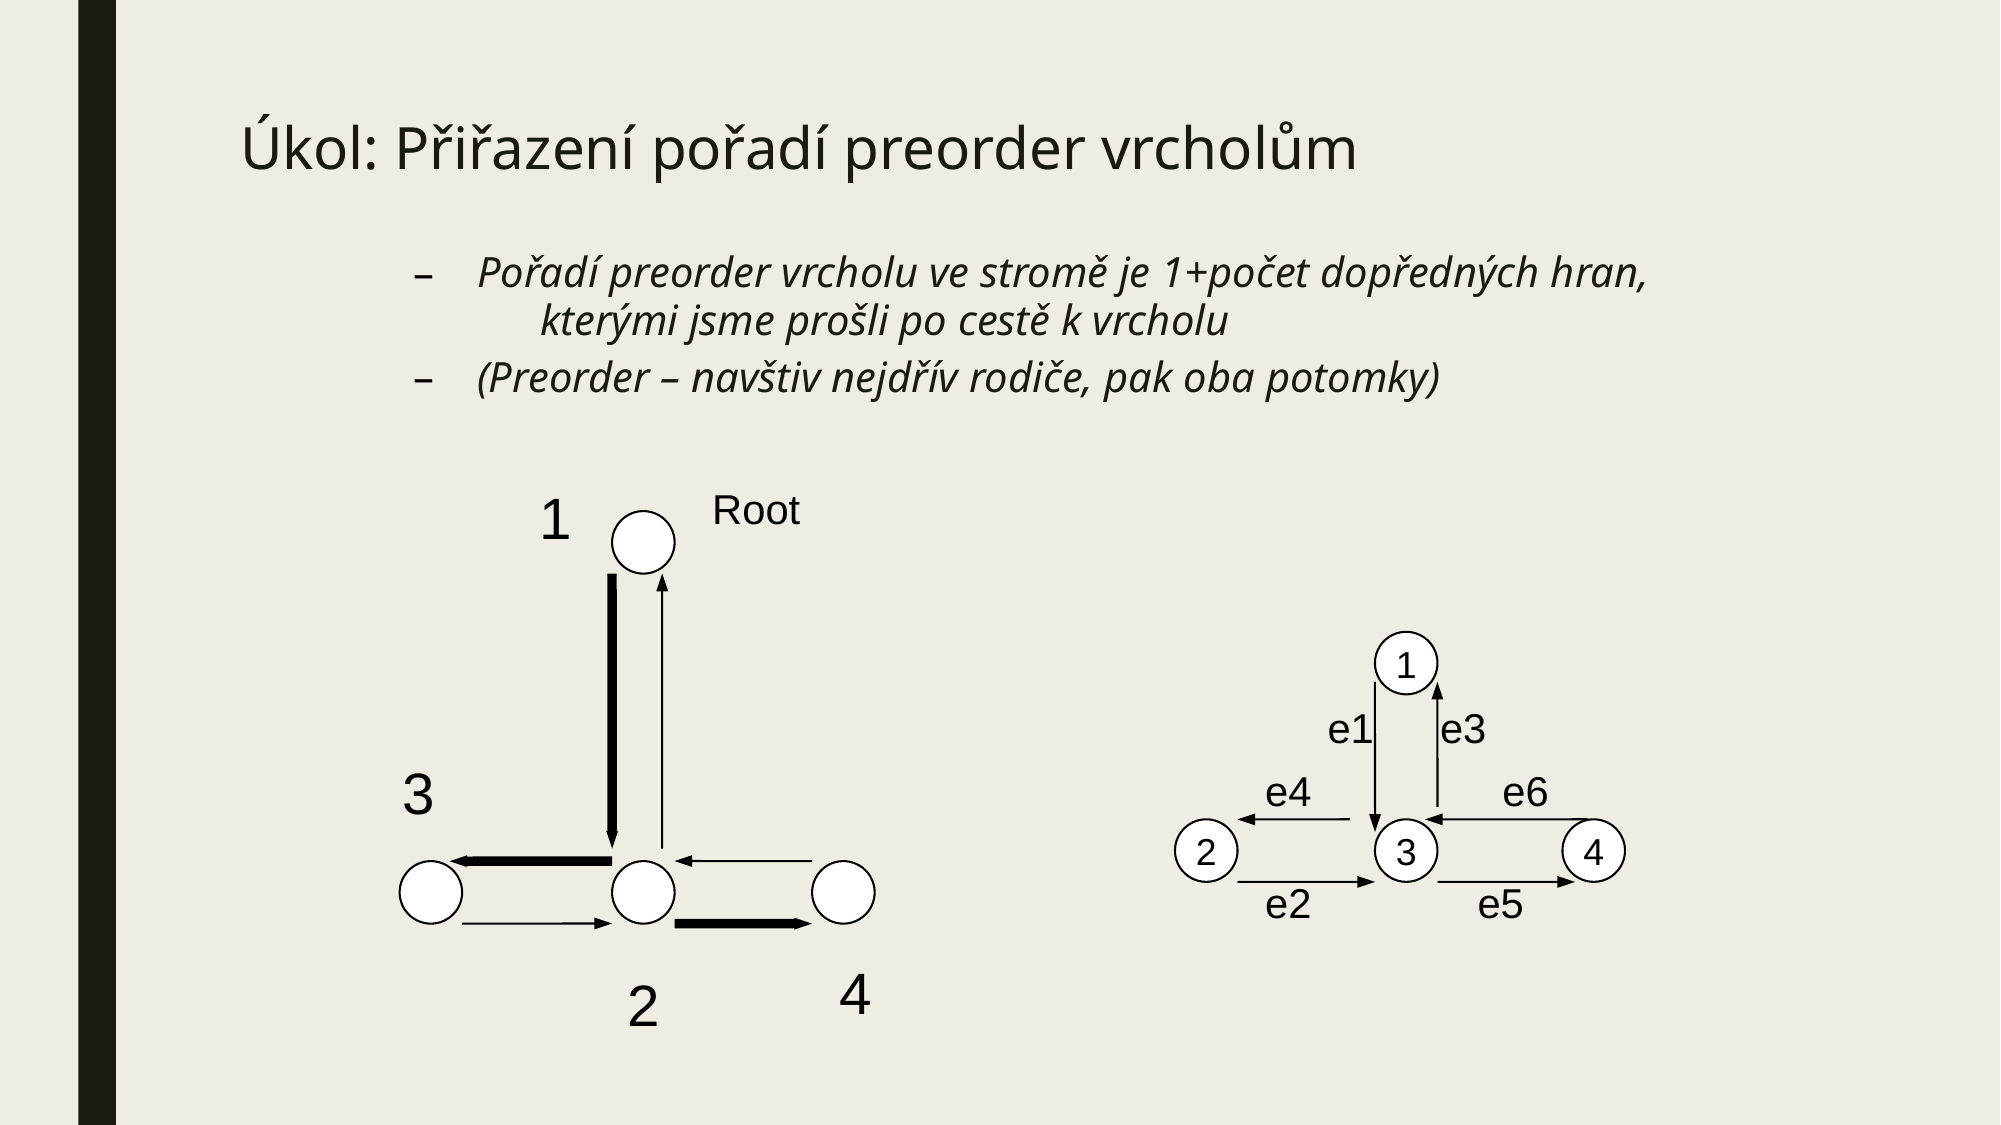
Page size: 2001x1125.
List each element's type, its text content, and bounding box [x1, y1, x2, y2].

text_box e1 [1312, 694, 1390, 760]
text_box 3 [1374, 819, 1438, 882]
list Pořadí preorder vrcholu ve stromě je 1+počet dopředných hran, kterými jsme prošli po cestě k vrcholu (Preorder – navštiv nejdřív rodiče, pak oba potomky) [225, 242, 1801, 963]
text_box [812, 861, 875, 924]
title Úkol: Přiřazení pořadí preorder vrcholům [225, 112, 1801, 242]
text_box [399, 861, 463, 924]
text_box e4 [1250, 756, 1328, 823]
text_box 1 [1374, 631, 1438, 695]
text_box 4 [824, 948, 888, 1034]
text_box e5 [1462, 869, 1540, 935]
text_box e2 [1250, 869, 1328, 935]
text_box [612, 861, 675, 924]
text_box 1 [524, 473, 588, 559]
text_box 2 [1175, 819, 1238, 882]
text_box 2 [612, 961, 675, 1047]
text_box 3 [387, 748, 450, 834]
text_box e3 [1425, 694, 1503, 760]
text_box [612, 511, 675, 574]
text_box Root [697, 475, 816, 541]
text_box 4 [1562, 819, 1625, 882]
text_box e6 [1487, 756, 1565, 823]
